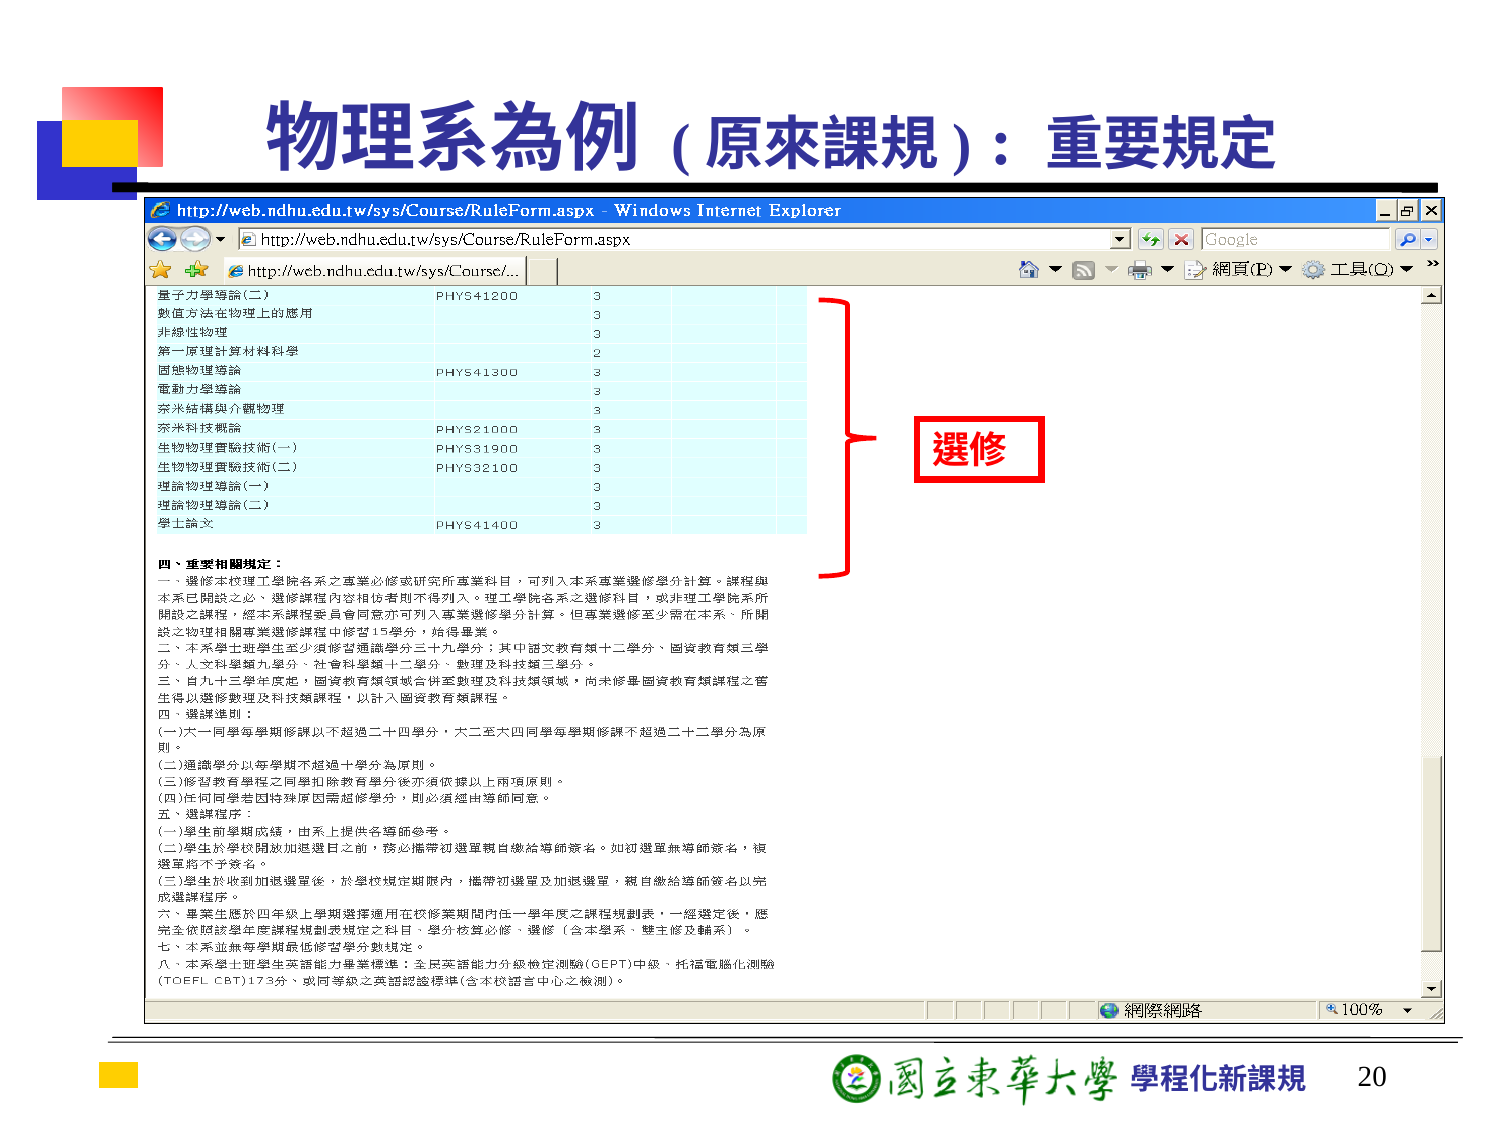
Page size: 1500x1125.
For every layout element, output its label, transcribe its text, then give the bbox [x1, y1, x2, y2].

title 物理系為例 (原來課規) : 重要規定 [174, 75, 1369, 188]
picture [144, 197, 1445, 1023]
text_box 20 [1342, 1050, 1468, 1101]
text_box 選修 [917, 418, 1042, 480]
